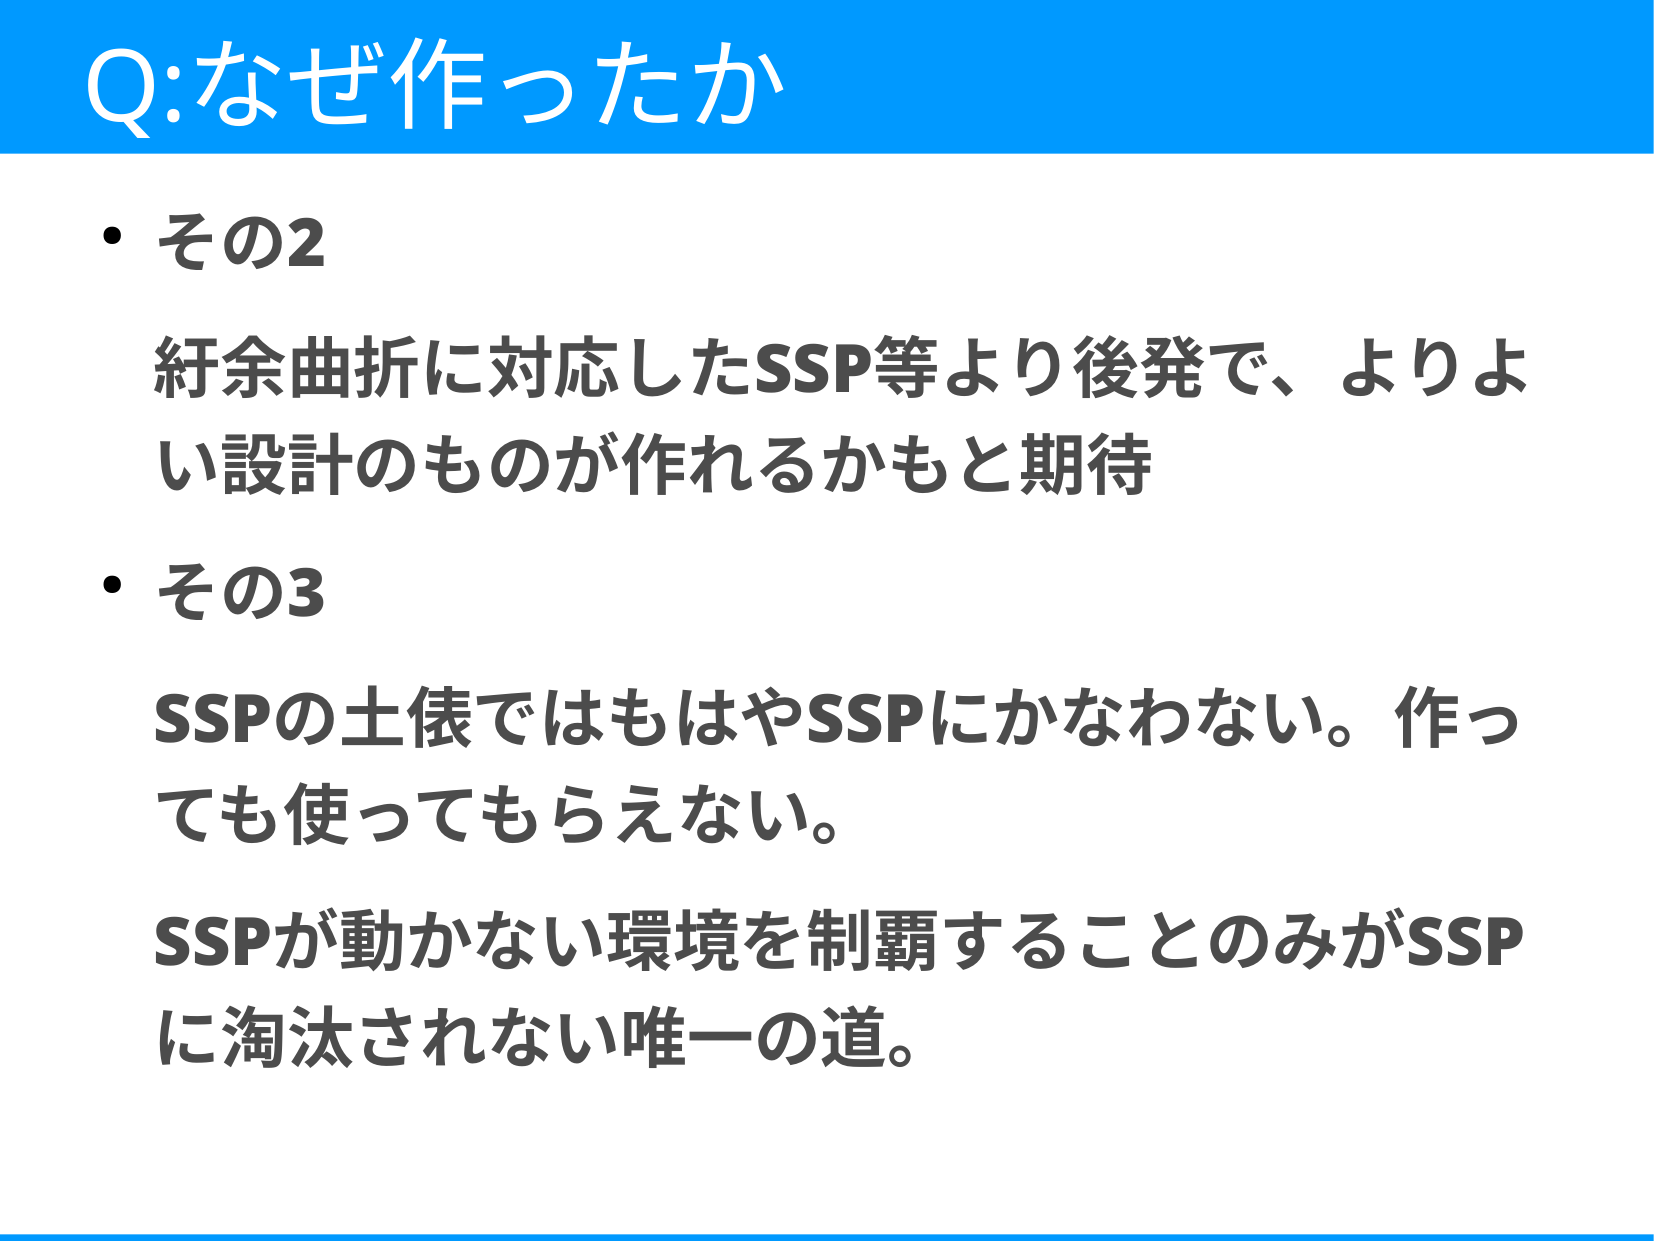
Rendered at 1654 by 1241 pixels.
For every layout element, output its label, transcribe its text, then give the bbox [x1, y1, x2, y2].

title Q:なぜ作ったか [82, 3, 1571, 153]
list その2 紆余曲折に対応したSSP等より後発で、よりよい設計のものが作れるかもと期待 その3 SSPの土俵ではもはやSSPにかなわない。作っても使ってもらえない。 SSPが動かない環境を制覇することのみがSSPに淘汰されない唯一の道。 [82, 188, 1571, 1183]
